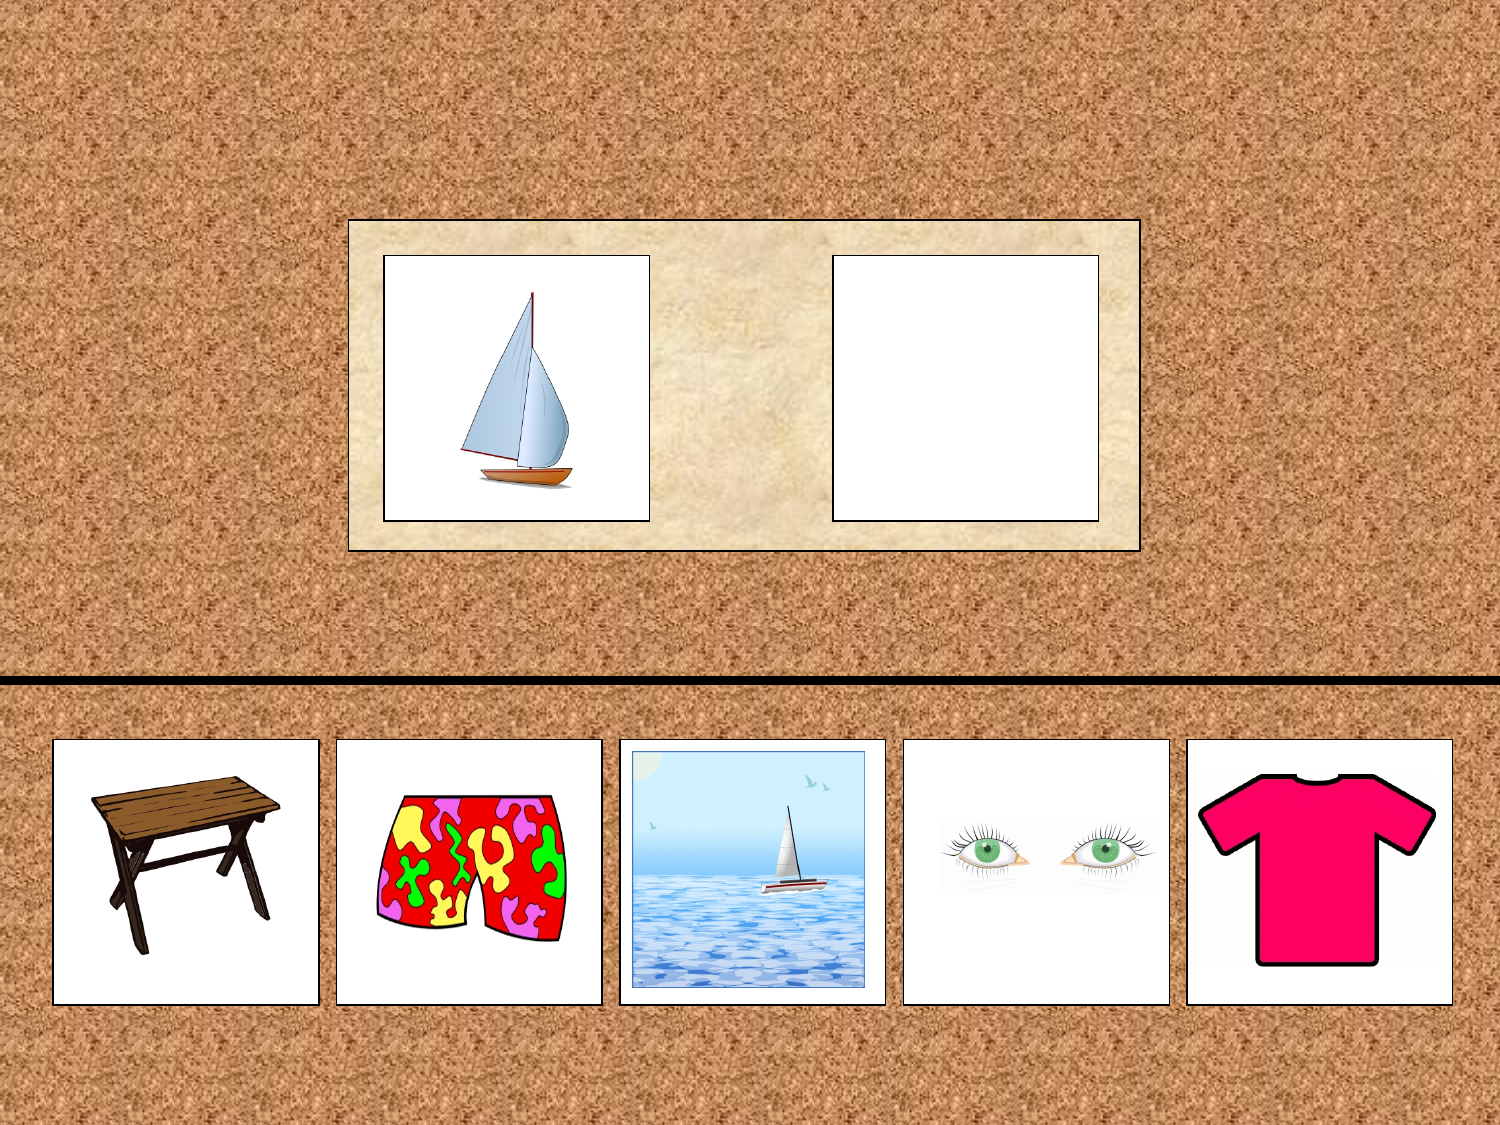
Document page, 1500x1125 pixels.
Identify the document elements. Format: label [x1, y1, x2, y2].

text_box [1186, 739, 1453, 1006]
picture [0, 0, 1500, 676]
text_box [52, 739, 319, 1006]
picture [0, 685, 1500, 1125]
text_box [348, 219, 1140, 551]
text_box [336, 739, 603, 1006]
text_box [619, 739, 886, 1006]
text_box [903, 739, 1170, 1006]
